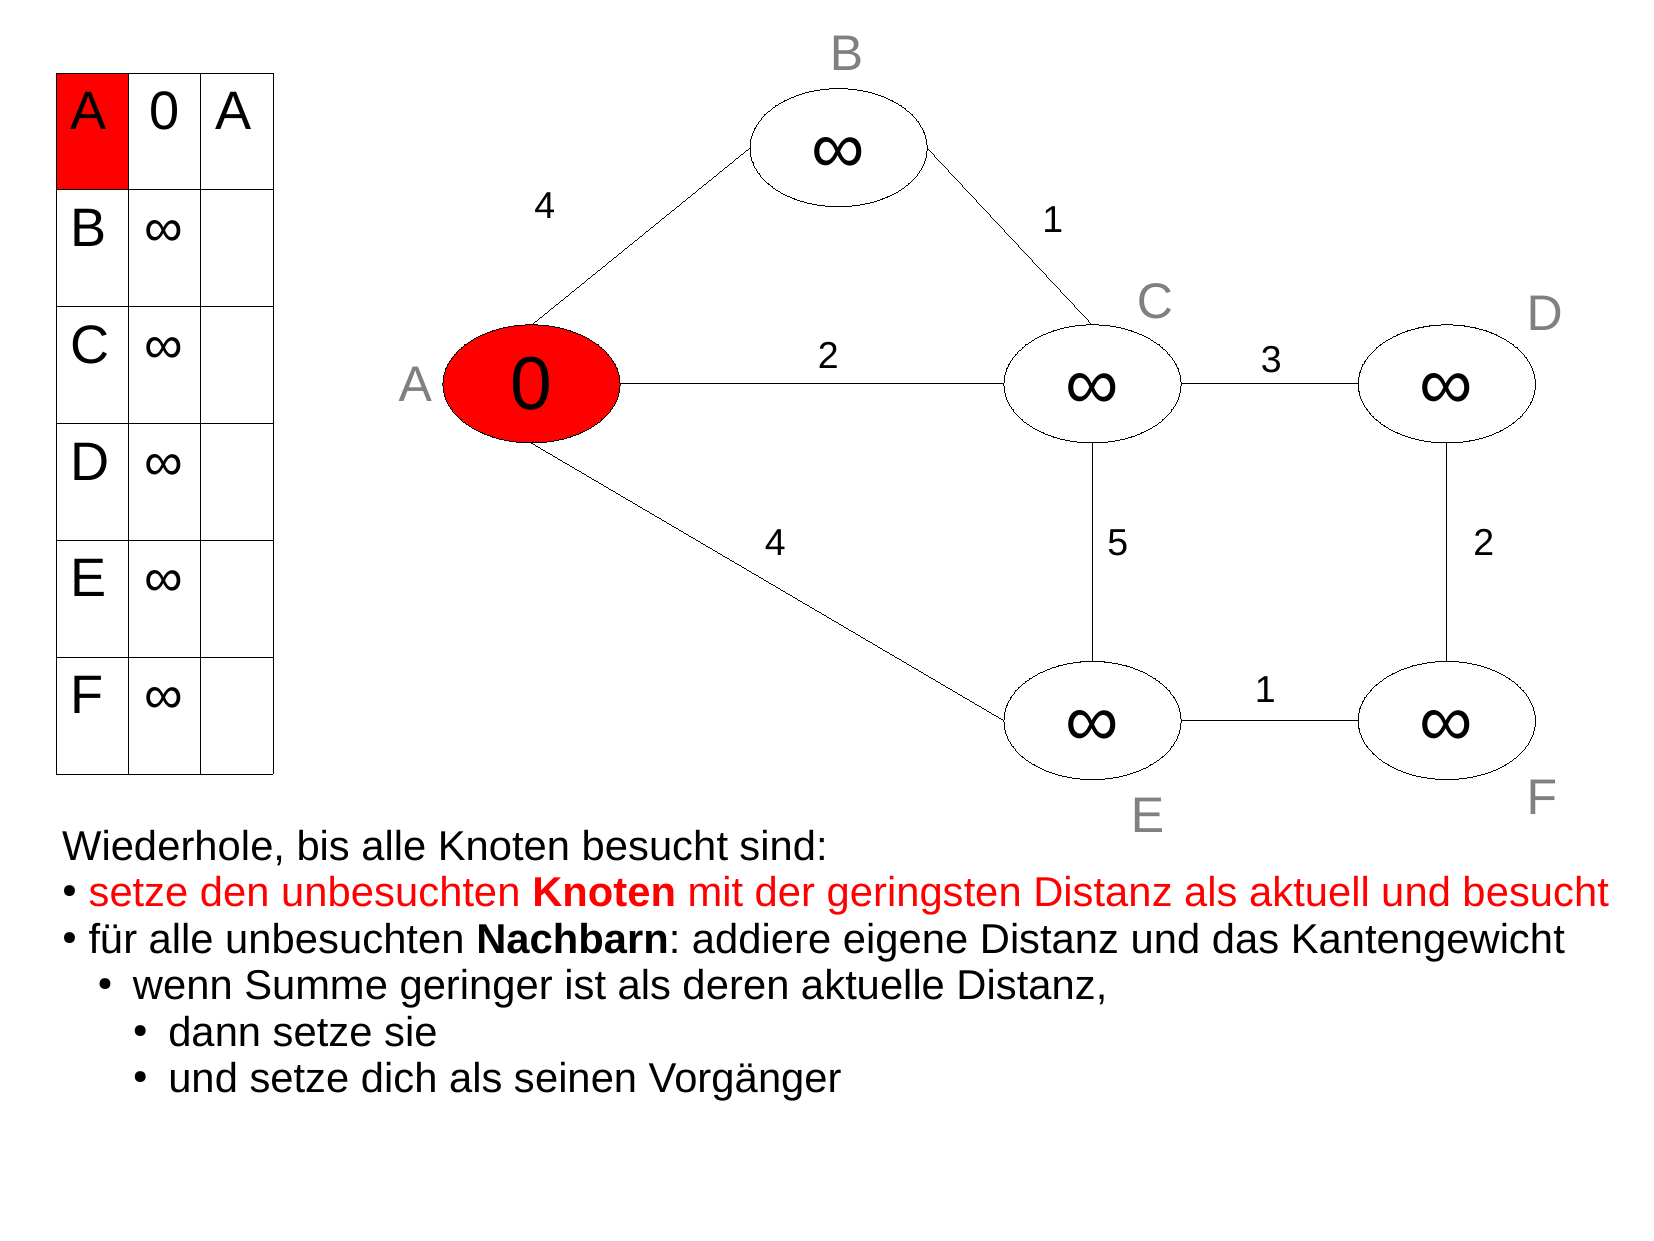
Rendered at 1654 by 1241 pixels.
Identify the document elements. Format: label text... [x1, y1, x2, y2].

text_box 4 [750, 513, 810, 571]
text_box D [1511, 277, 1601, 367]
table_cell [201, 658, 273, 774]
table_cell [201, 424, 273, 540]
table_header 0 [129, 74, 200, 189]
text_box C [1122, 265, 1211, 361]
text_box 2 [803, 326, 863, 384]
table_cell D [57, 424, 128, 540]
table_cell [201, 190, 273, 306]
table_cell ∞ [129, 424, 200, 540]
table_cell ∞ [129, 541, 200, 657]
text_box 5 [1092, 513, 1152, 573]
table_cell [201, 307, 273, 423]
text_box 4 [519, 177, 579, 235]
table_cell ∞ [129, 658, 200, 774]
text_box 1 [1240, 661, 1300, 725]
text_box 0 [461, 324, 621, 443]
text_box 2 [1458, 513, 1518, 585]
text_box B [814, 17, 904, 89]
text_box ∞ [1003, 661, 1182, 780]
text_box ∞ [1003, 324, 1182, 443]
text_box ∞ [750, 89, 928, 207]
table_cell ∞ [129, 190, 200, 306]
table_cell [201, 541, 273, 657]
text_box F [1511, 761, 1601, 815]
table_cell E [57, 541, 128, 657]
text_box Wiederhole, bis alle Knoten besucht sind: setze den unbesuchten Knoten mit der geringsten Distanz als aktuell und besucht für alle unbesuchten Nachbarn: addiere eigene Distanz und das Kantengewicht wenn Summe geringer ist als deren aktuelle Distanz, dann setze sie und setze dich als seinen Vorgänger [47, 815, 1654, 1113]
text_box ∞ [1358, 661, 1536, 780]
table_header A [201, 74, 273, 189]
text_box E [1116, 779, 1176, 815]
text_box ∞ [1358, 324, 1536, 443]
table_cell F [57, 658, 128, 774]
table_header A [57, 74, 128, 189]
text_box 1 [1027, 191, 1087, 249]
table_cell ∞ [129, 307, 200, 423]
text_box A [383, 348, 473, 426]
table_cell B [57, 190, 128, 306]
text_box 3 [1246, 330, 1306, 390]
table_cell C [57, 307, 128, 423]
